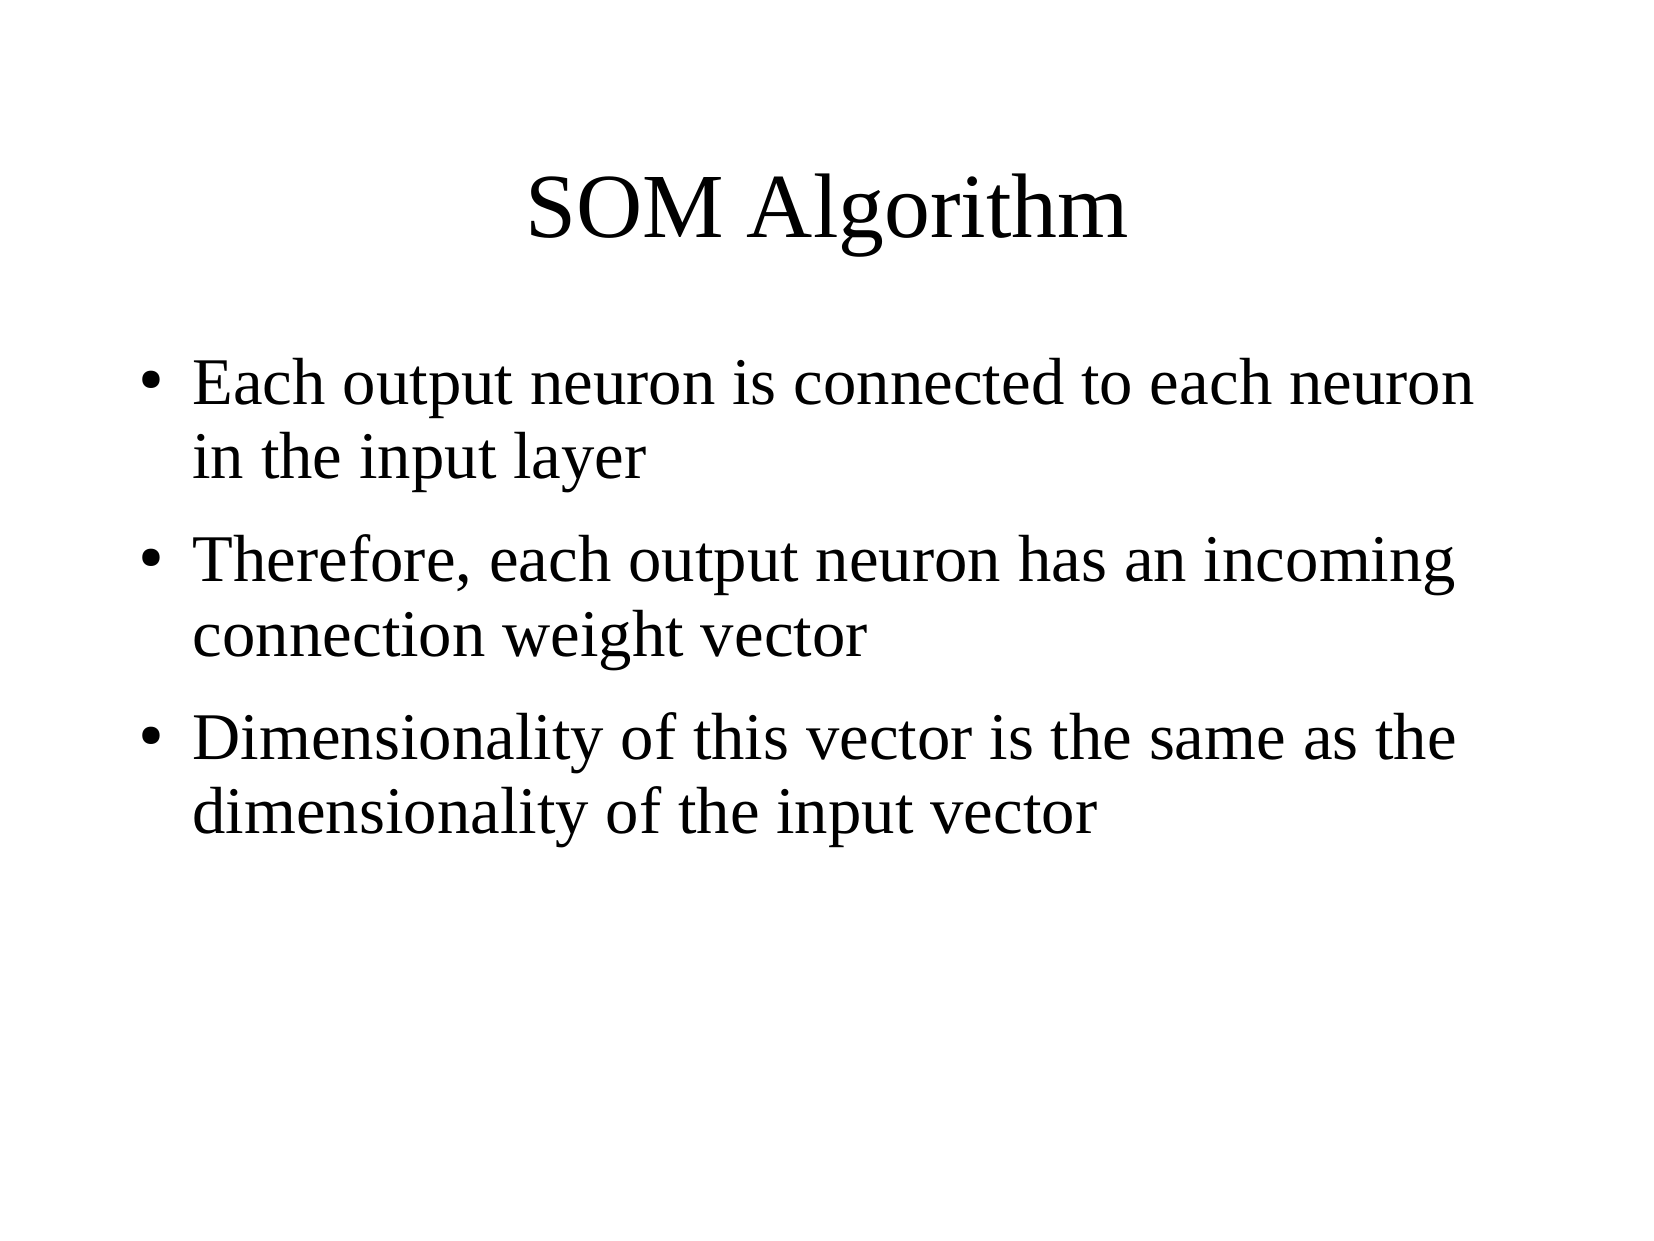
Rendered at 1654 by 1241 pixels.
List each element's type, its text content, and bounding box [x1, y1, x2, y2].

list Each output neuron is connected to each neuron in the input layer Therefore, each output neuron has an incoming connection weight vector Dimensionality of this vector is the same as the dimensionality of the input vector [121, 344, 1534, 1127]
title SOM Algorithm [121, 102, 1534, 311]
